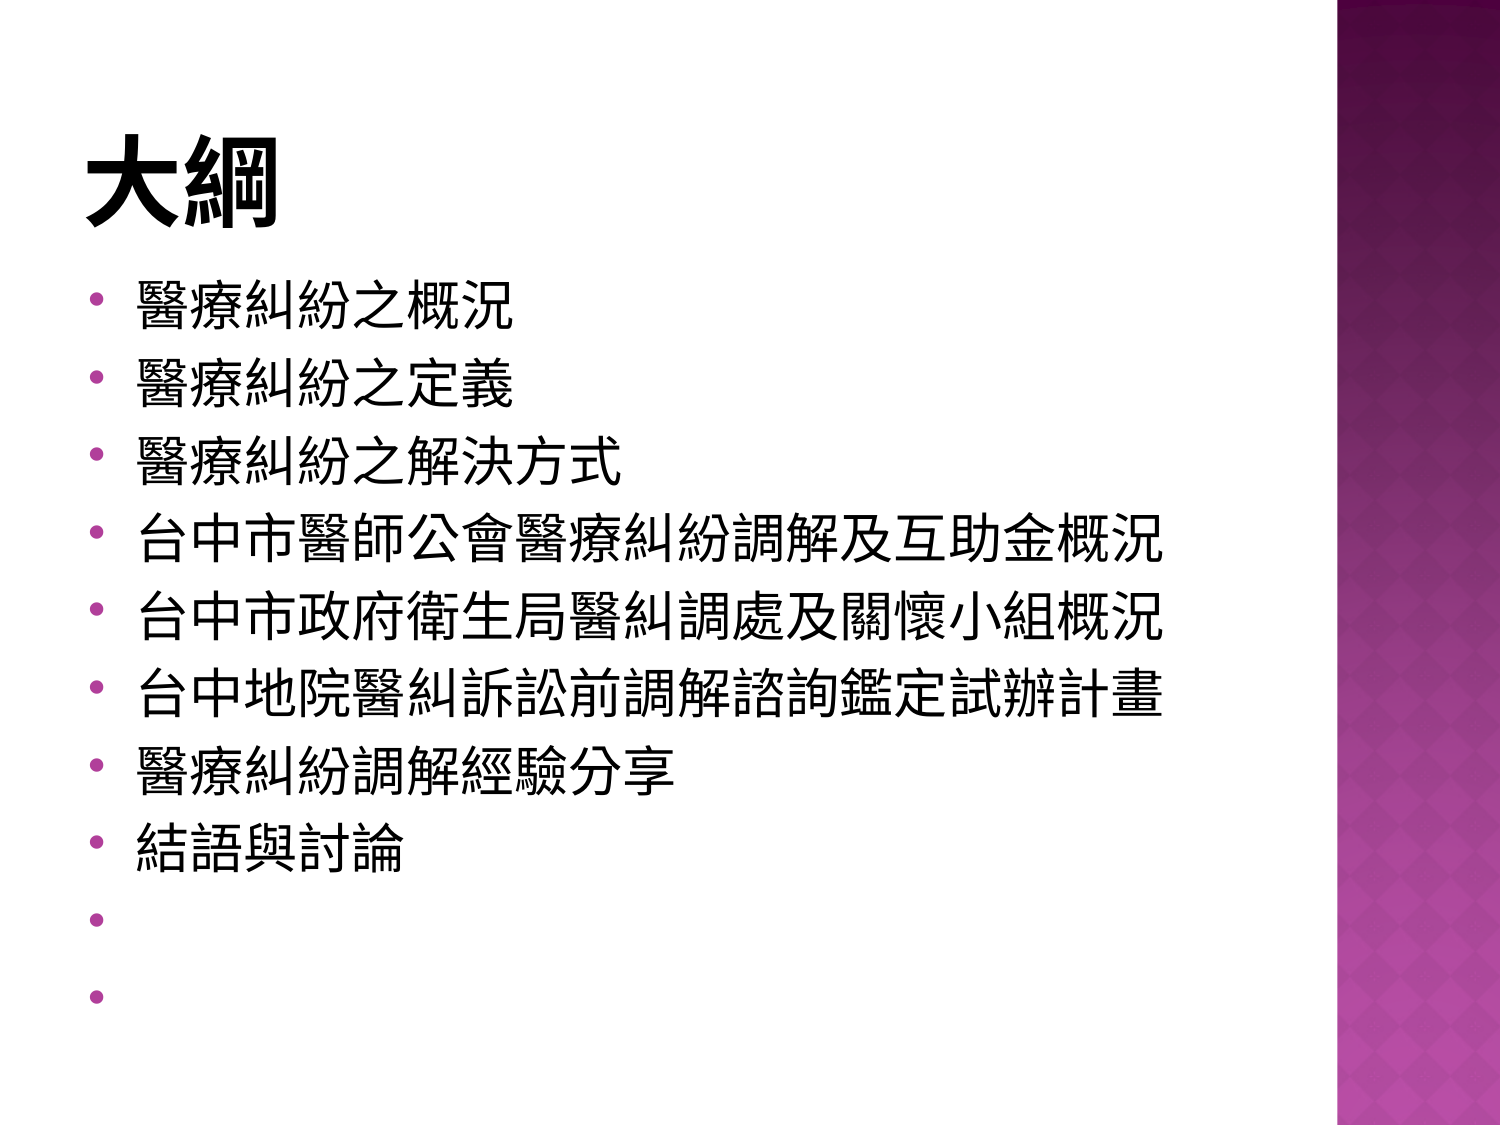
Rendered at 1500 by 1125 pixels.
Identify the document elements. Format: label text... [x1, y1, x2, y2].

list 醫療糾紛之概況 醫療糾紛之定義 醫療糾紛之解決方式 台中市醫師公會醫療糾紛調解及互助金概況 台中市政府衛生局醫糾調處及關懷小組概況 台中地院醫糾訴訟前調解諮詢鑑定試辦計畫 醫療糾紛調解經驗分享 結語與討論 [75, 264, 1263, 1060]
title 大綱 [75, 52, 1263, 240]
